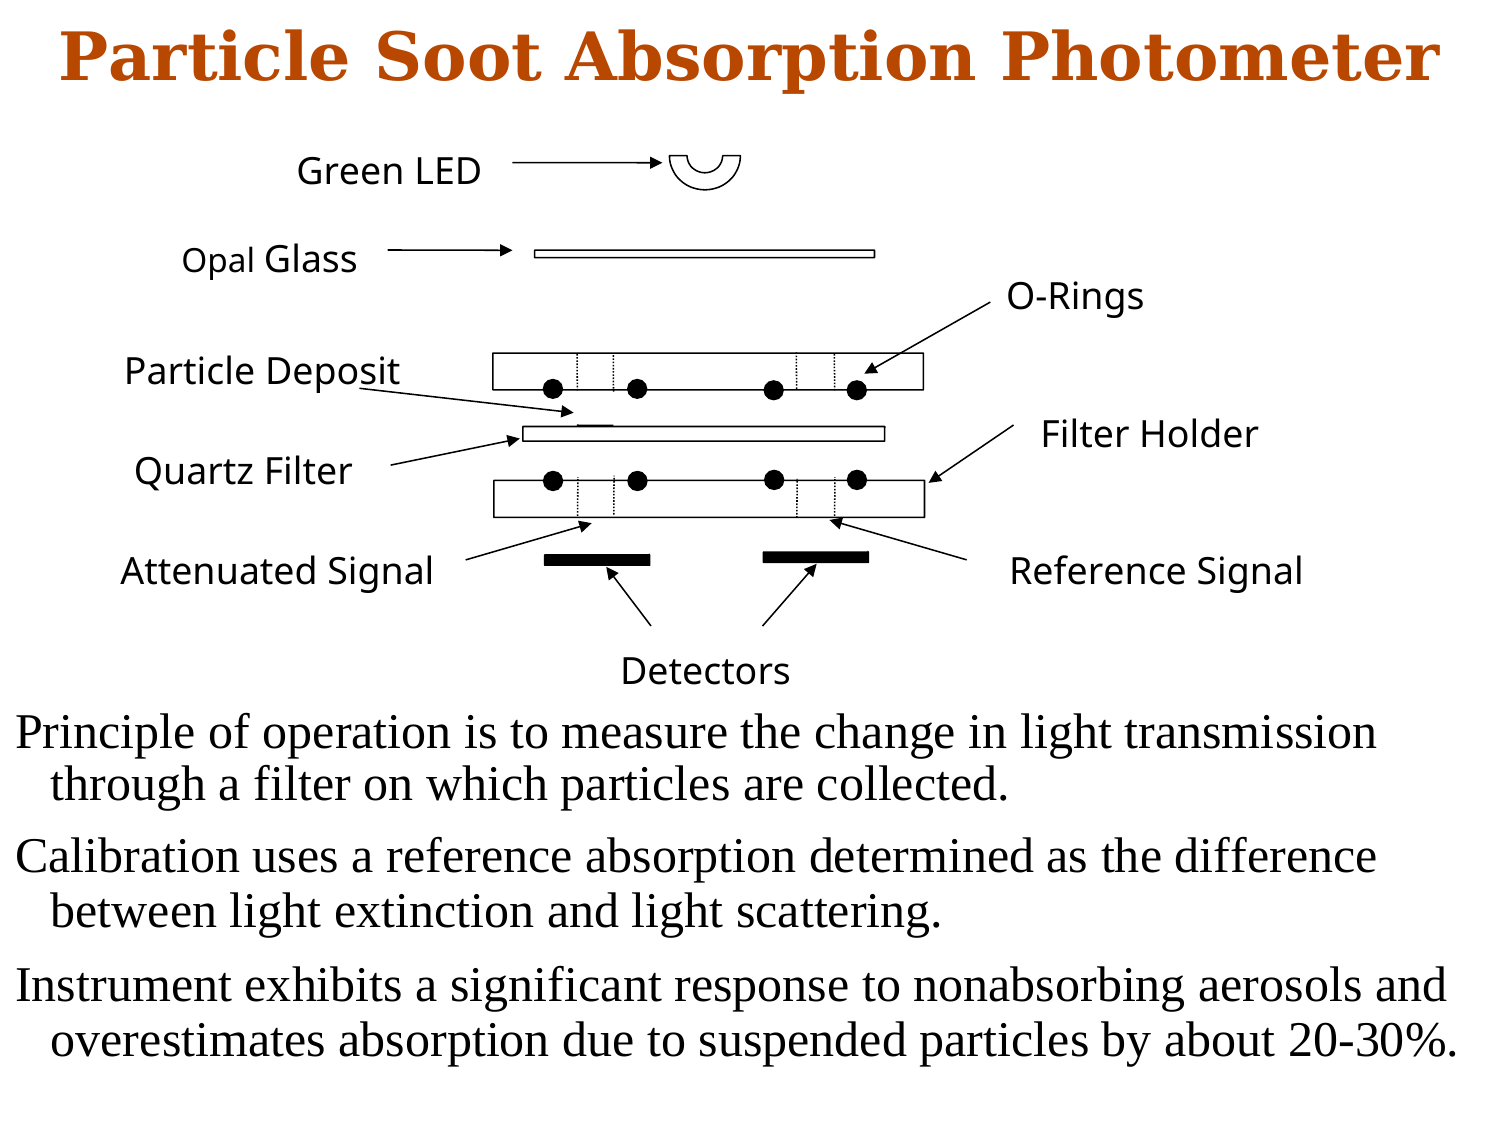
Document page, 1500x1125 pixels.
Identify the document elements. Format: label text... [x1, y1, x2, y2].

text_box [763, 552, 869, 563]
title Particle Soot Absorption Photometer [0, 0, 1500, 116]
text_box Attenuated Signal [50, 537, 506, 603]
text_box Particle Deposit [75, 337, 451, 403]
text_box [492, 353, 924, 400]
text_box O-Rings [937, 262, 1214, 328]
text_box Green LED [237, 137, 542, 203]
text_box Filter Holder [974, 399, 1326, 465]
text_box Opal Glass [124, 224, 415, 290]
text_box [544, 554, 650, 566]
text_box Quartz Filter [87, 437, 400, 503]
text_box [534, 250, 875, 258]
text_box Detectors [574, 637, 837, 703]
text_box [522, 426, 885, 442]
text_box [669, 155, 741, 190]
text_box Reference Signal [924, 537, 1389, 603]
text_box [493, 470, 925, 518]
list Principle of operation is to measure the change in light transmission through a filter on which particles are collected. Calibration uses a reference absorption determined as the difference between light extinction and light scattering. Instrument exhibits a significant response to nonabsorbing aerosols and overestimates absorption due to suspended particles by about 20-30%. [0, 699, 1500, 1122]
